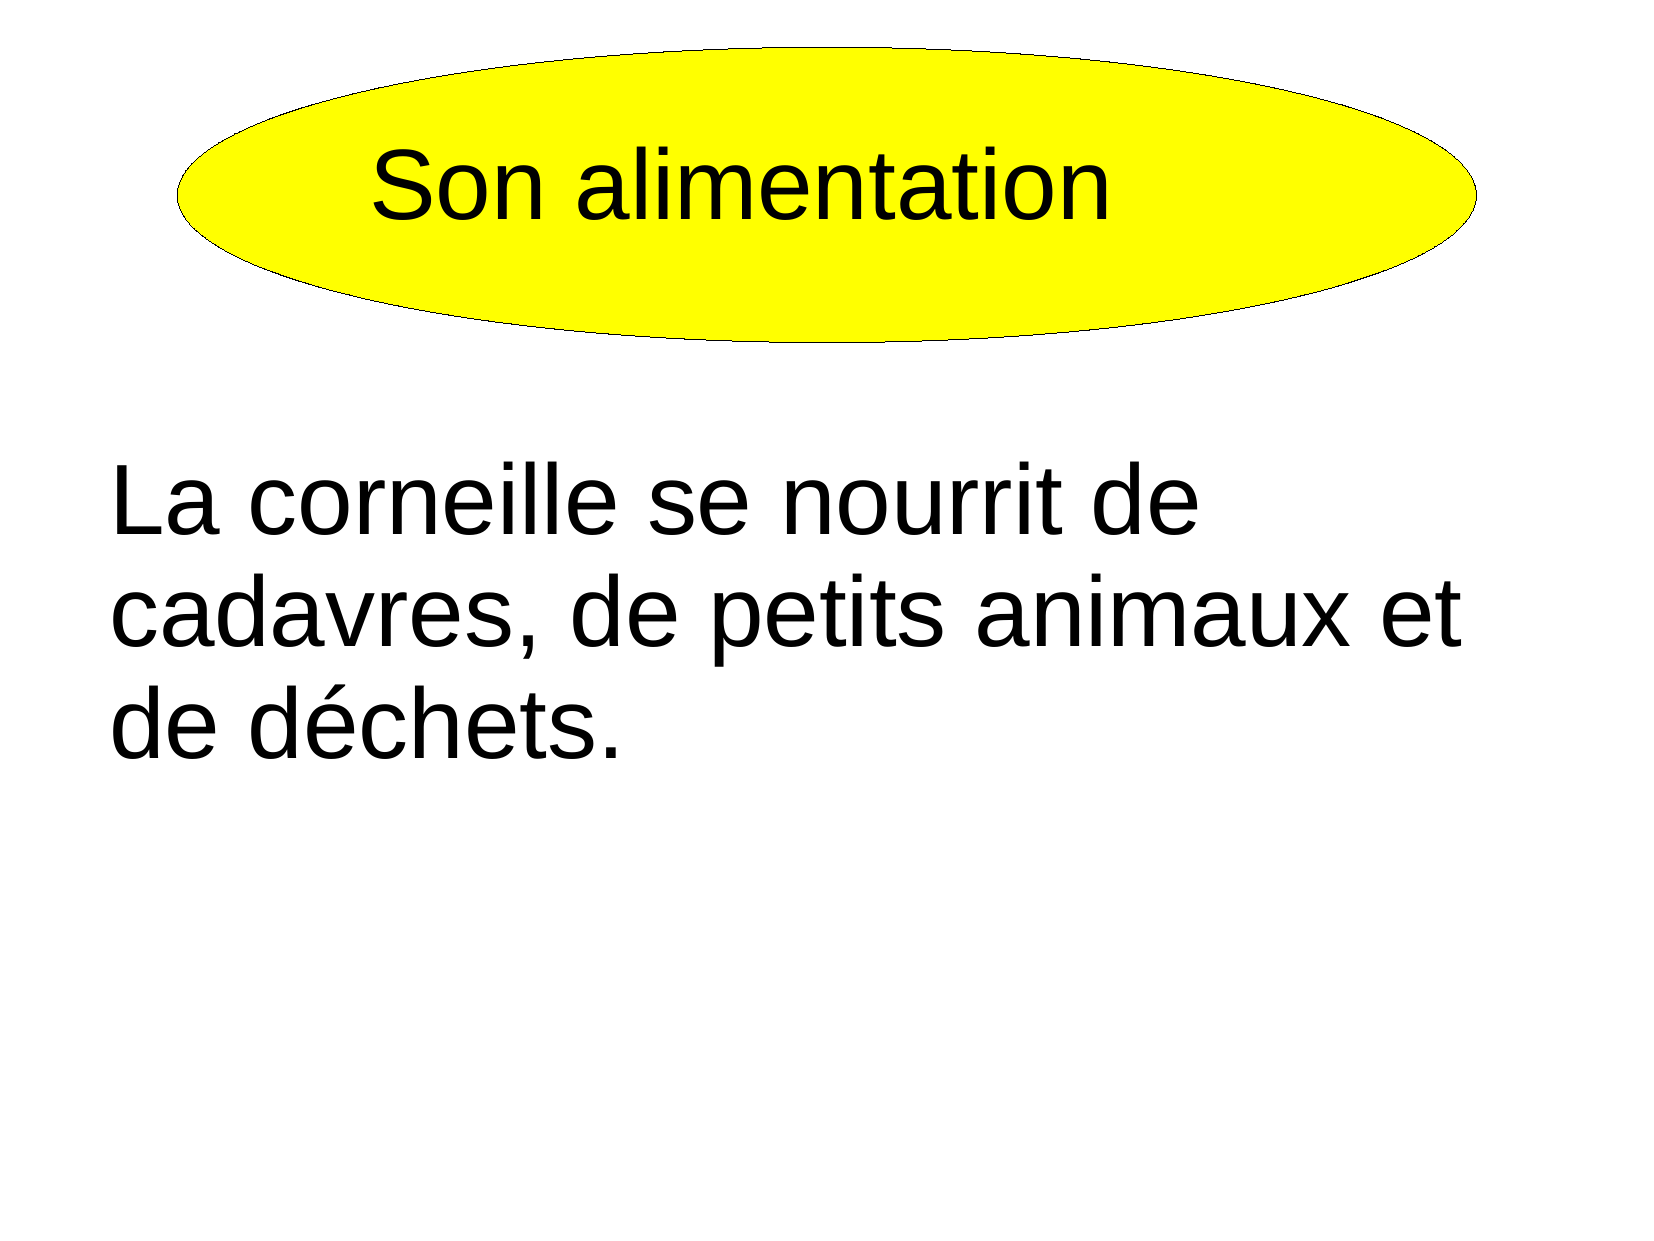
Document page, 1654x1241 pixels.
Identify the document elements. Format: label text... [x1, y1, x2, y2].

text_box [177, 47, 1477, 343]
text_box La corneille se nourrit de cadavres, de petits animaux et de déchets. [94, 437, 1583, 797]
text_box Son alimentation [354, 121, 1300, 252]
